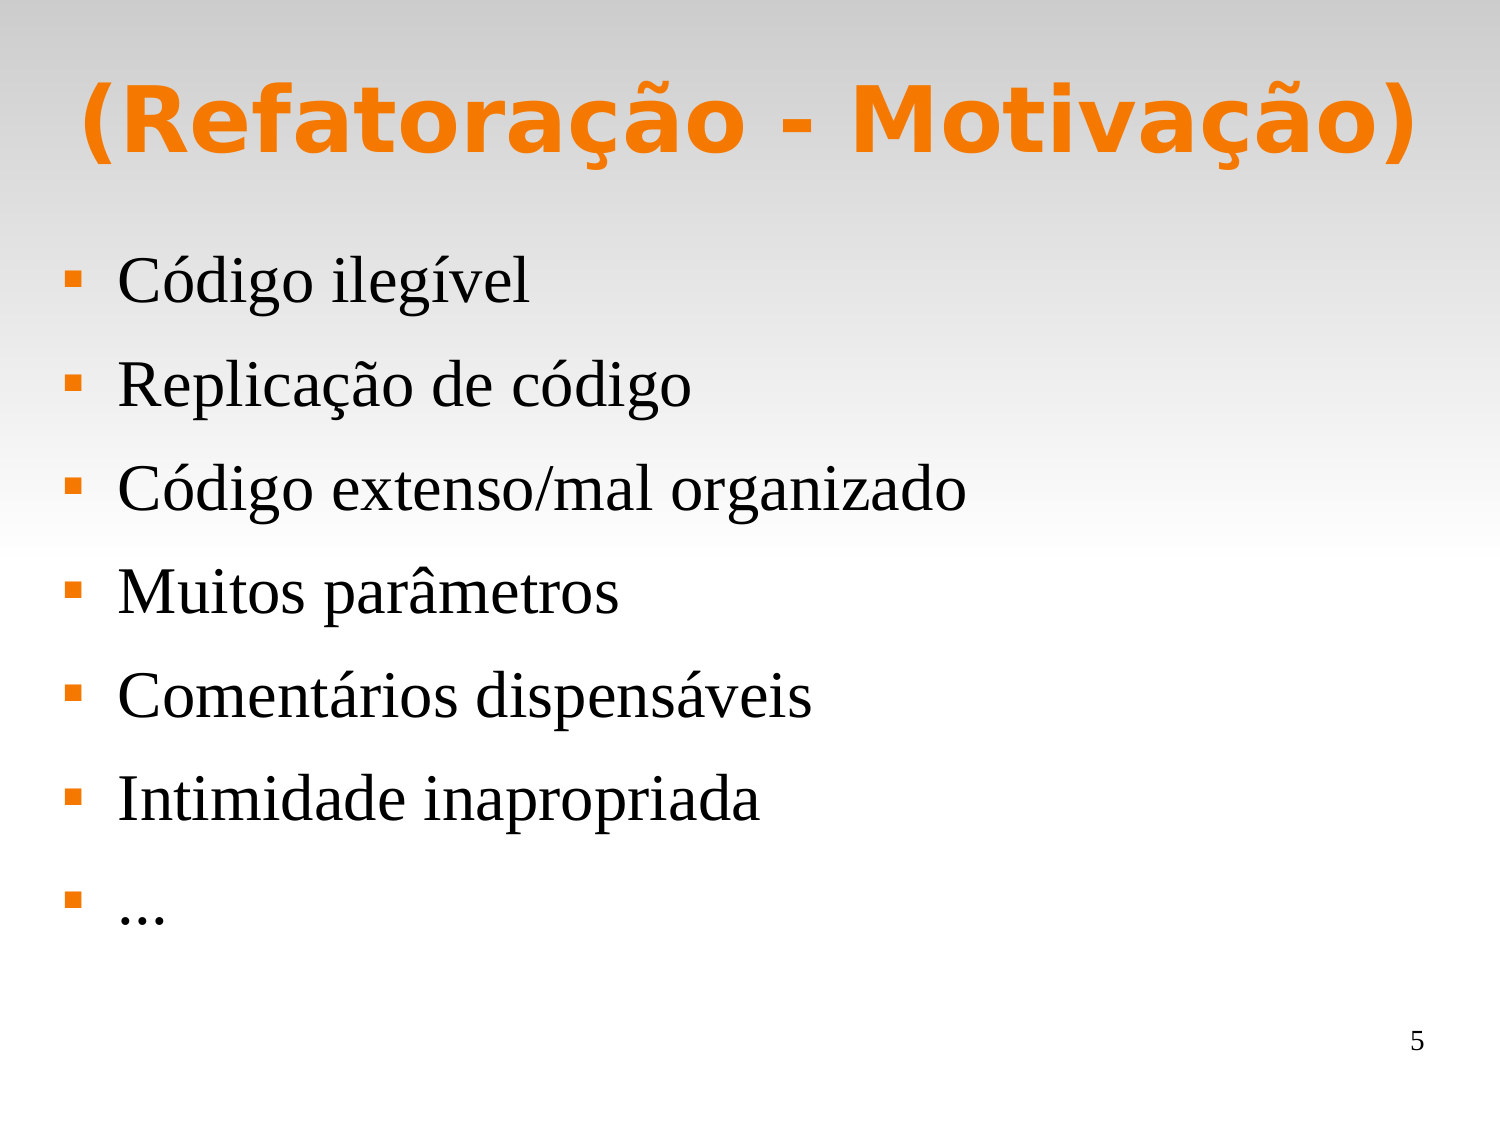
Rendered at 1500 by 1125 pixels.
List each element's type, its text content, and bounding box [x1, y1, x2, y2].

list Código ilegível Replicação de código Código extenso/mal organizado Muitos parâmetros Comentários dispensáveis Intimidade inapropriada ... [29, 243, 1471, 1033]
title (Refatoração - Motivação)‏ [29, 38, 1471, 204]
